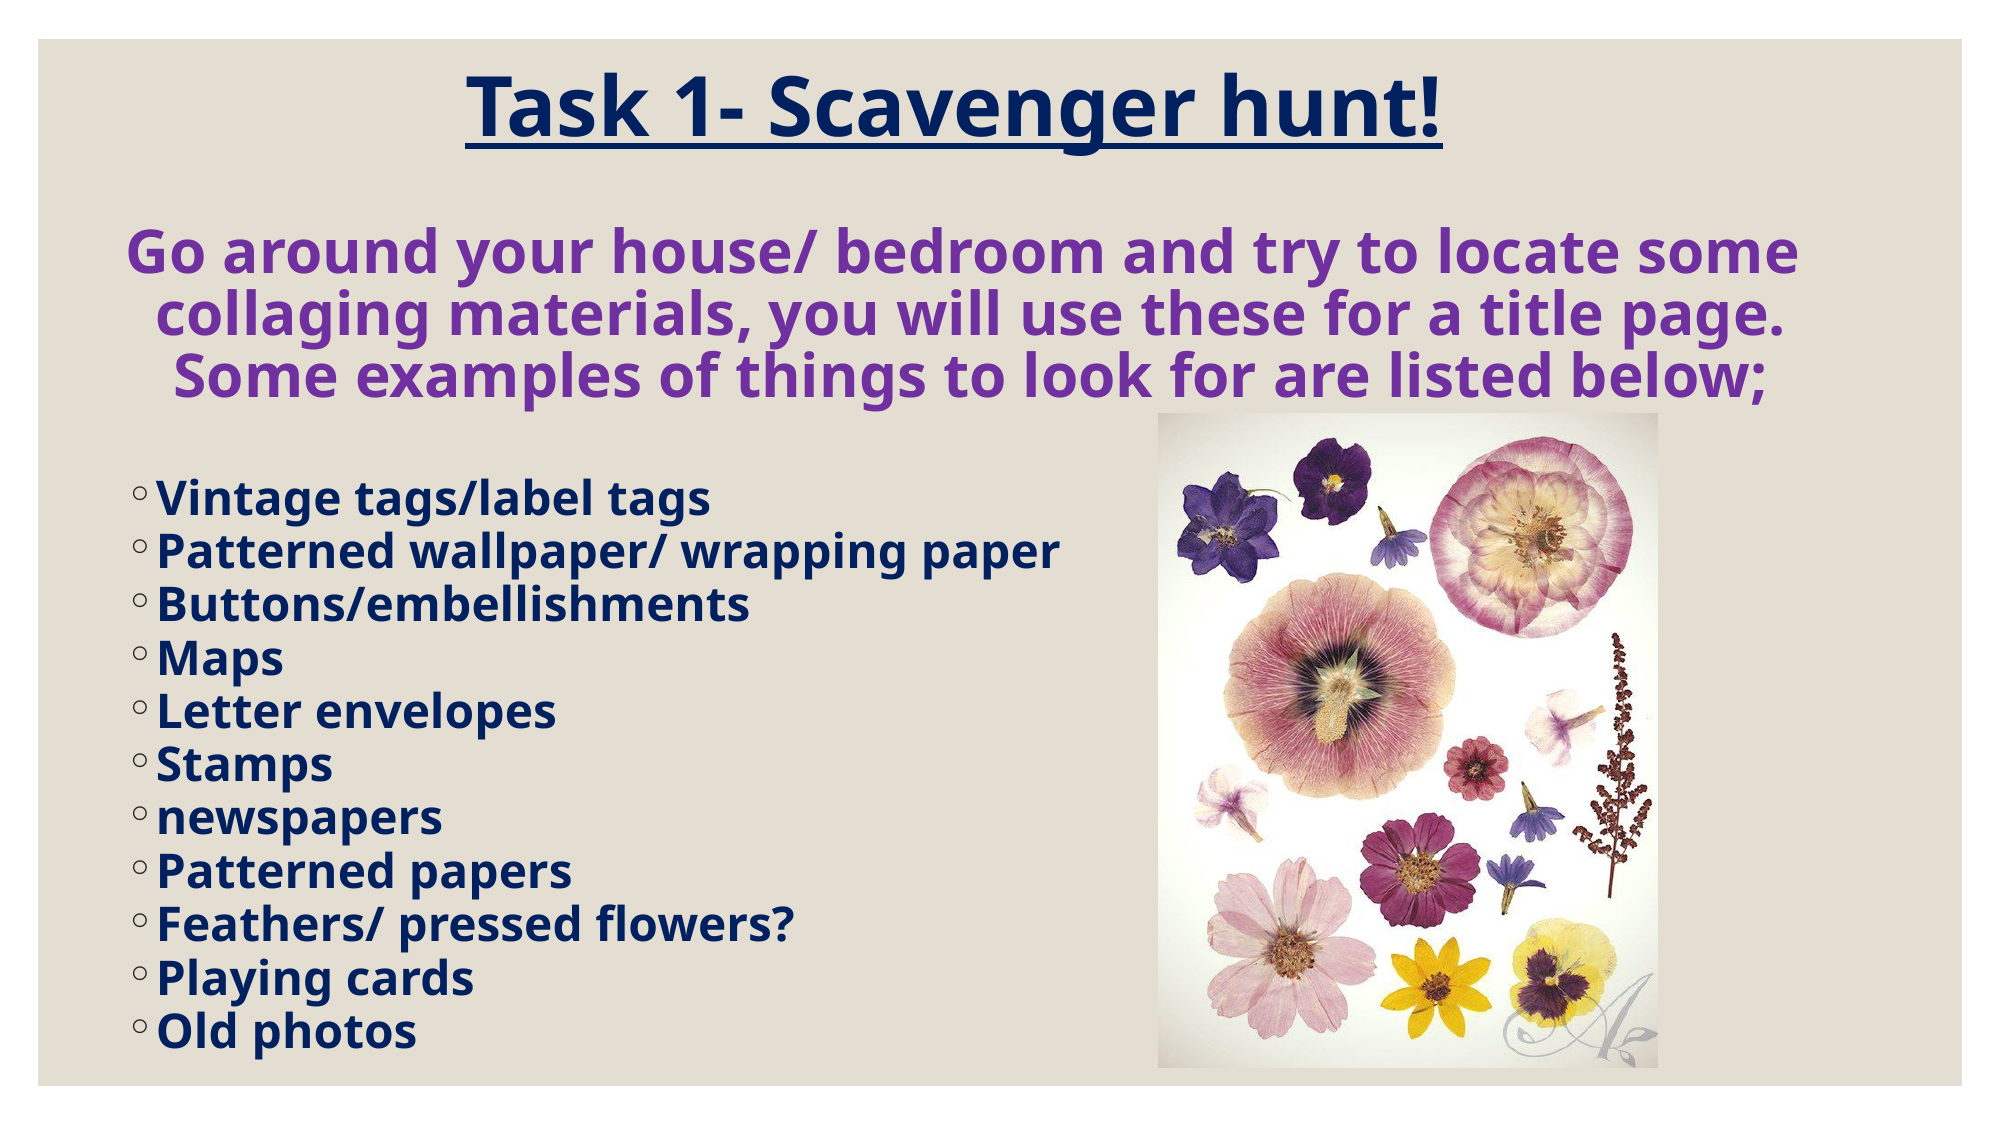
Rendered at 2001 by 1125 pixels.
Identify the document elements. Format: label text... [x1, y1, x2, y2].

picture [1158, 414, 1658, 1068]
list Task 1- Scavenger hunt! Go around your house/ bedroom and try to locate some collaging materials, you will use these for a title page. Some examples of things to look for are listed below; Vintage tags/label tags Patterned wallpaper/ wrapping paper Buttons/embellishments Maps Letter envelopes Stamps newspapers Patterned papers Feathers/ pressed flowers? Playing cards Old photos [110, 81, 1818, 1110]
